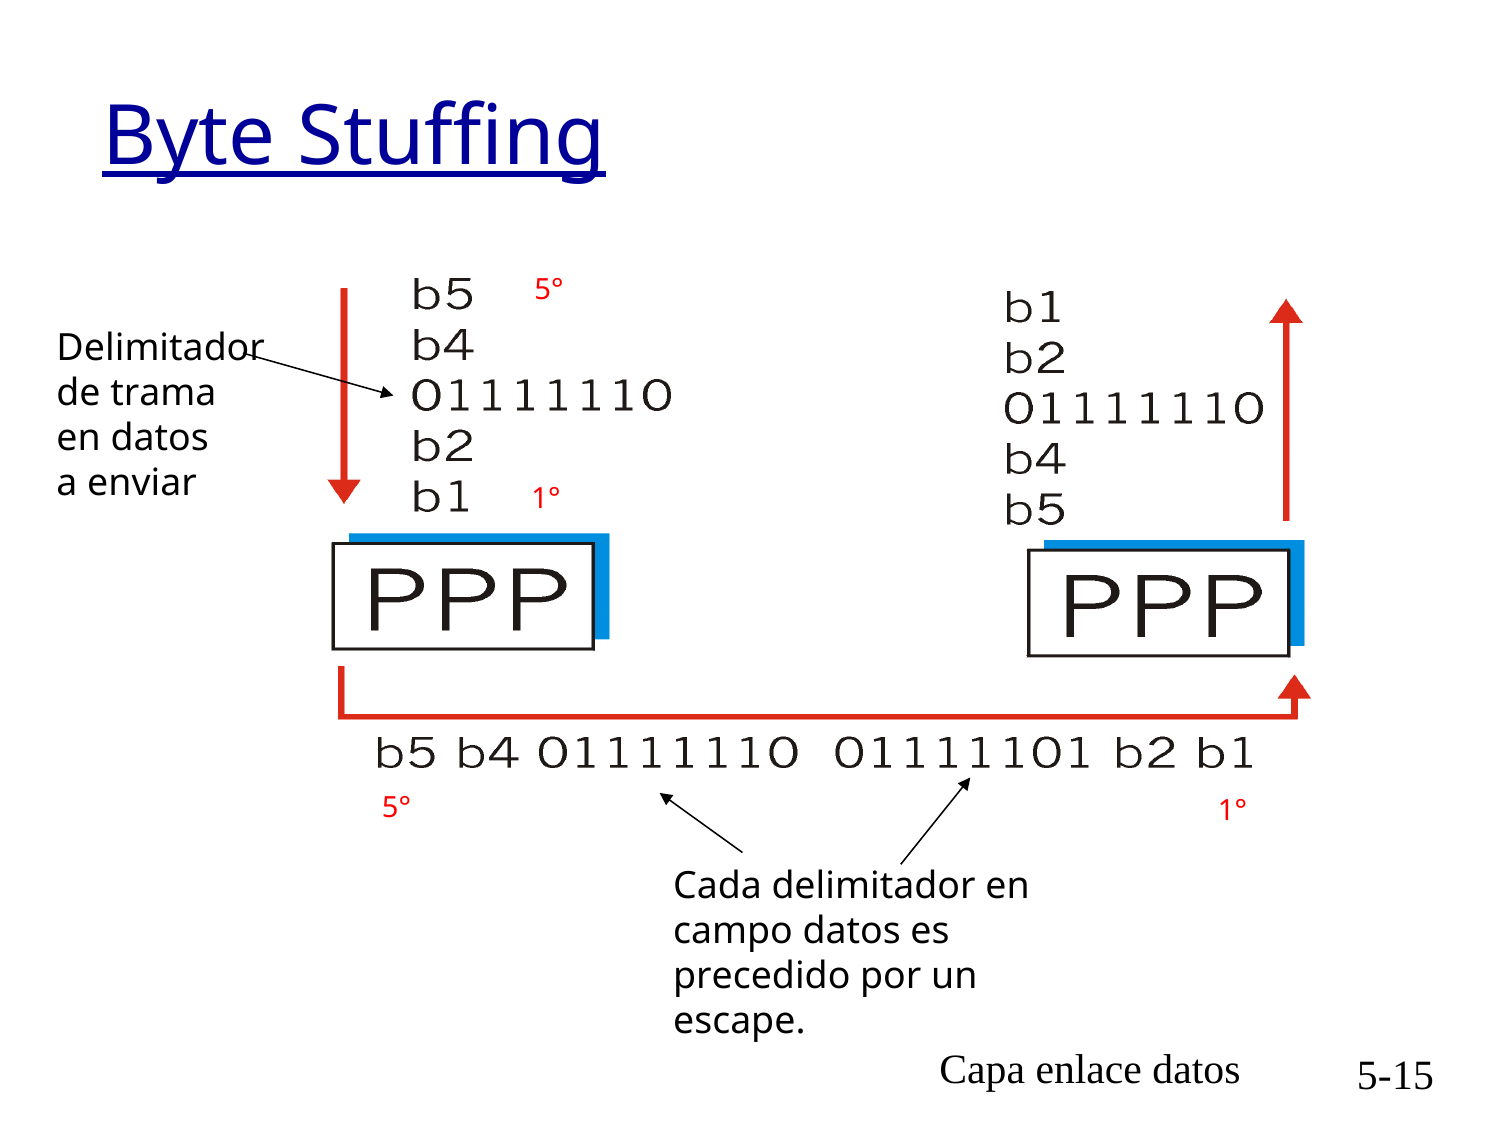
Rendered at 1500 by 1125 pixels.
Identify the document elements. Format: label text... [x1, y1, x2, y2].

picture [327, 278, 1311, 768]
text_box 5° [519, 263, 587, 313]
text_box 1° [516, 471, 584, 522]
title Byte Stuffing [87, 37, 1363, 225]
text_box 1° [1203, 784, 1270, 834]
text_box Cada delimitador en campo datos es precedido por un escape. [658, 853, 1122, 1050]
text_box Delimitador de trama en datos a enviar [41, 315, 281, 512]
text_box 5° [367, 781, 434, 832]
